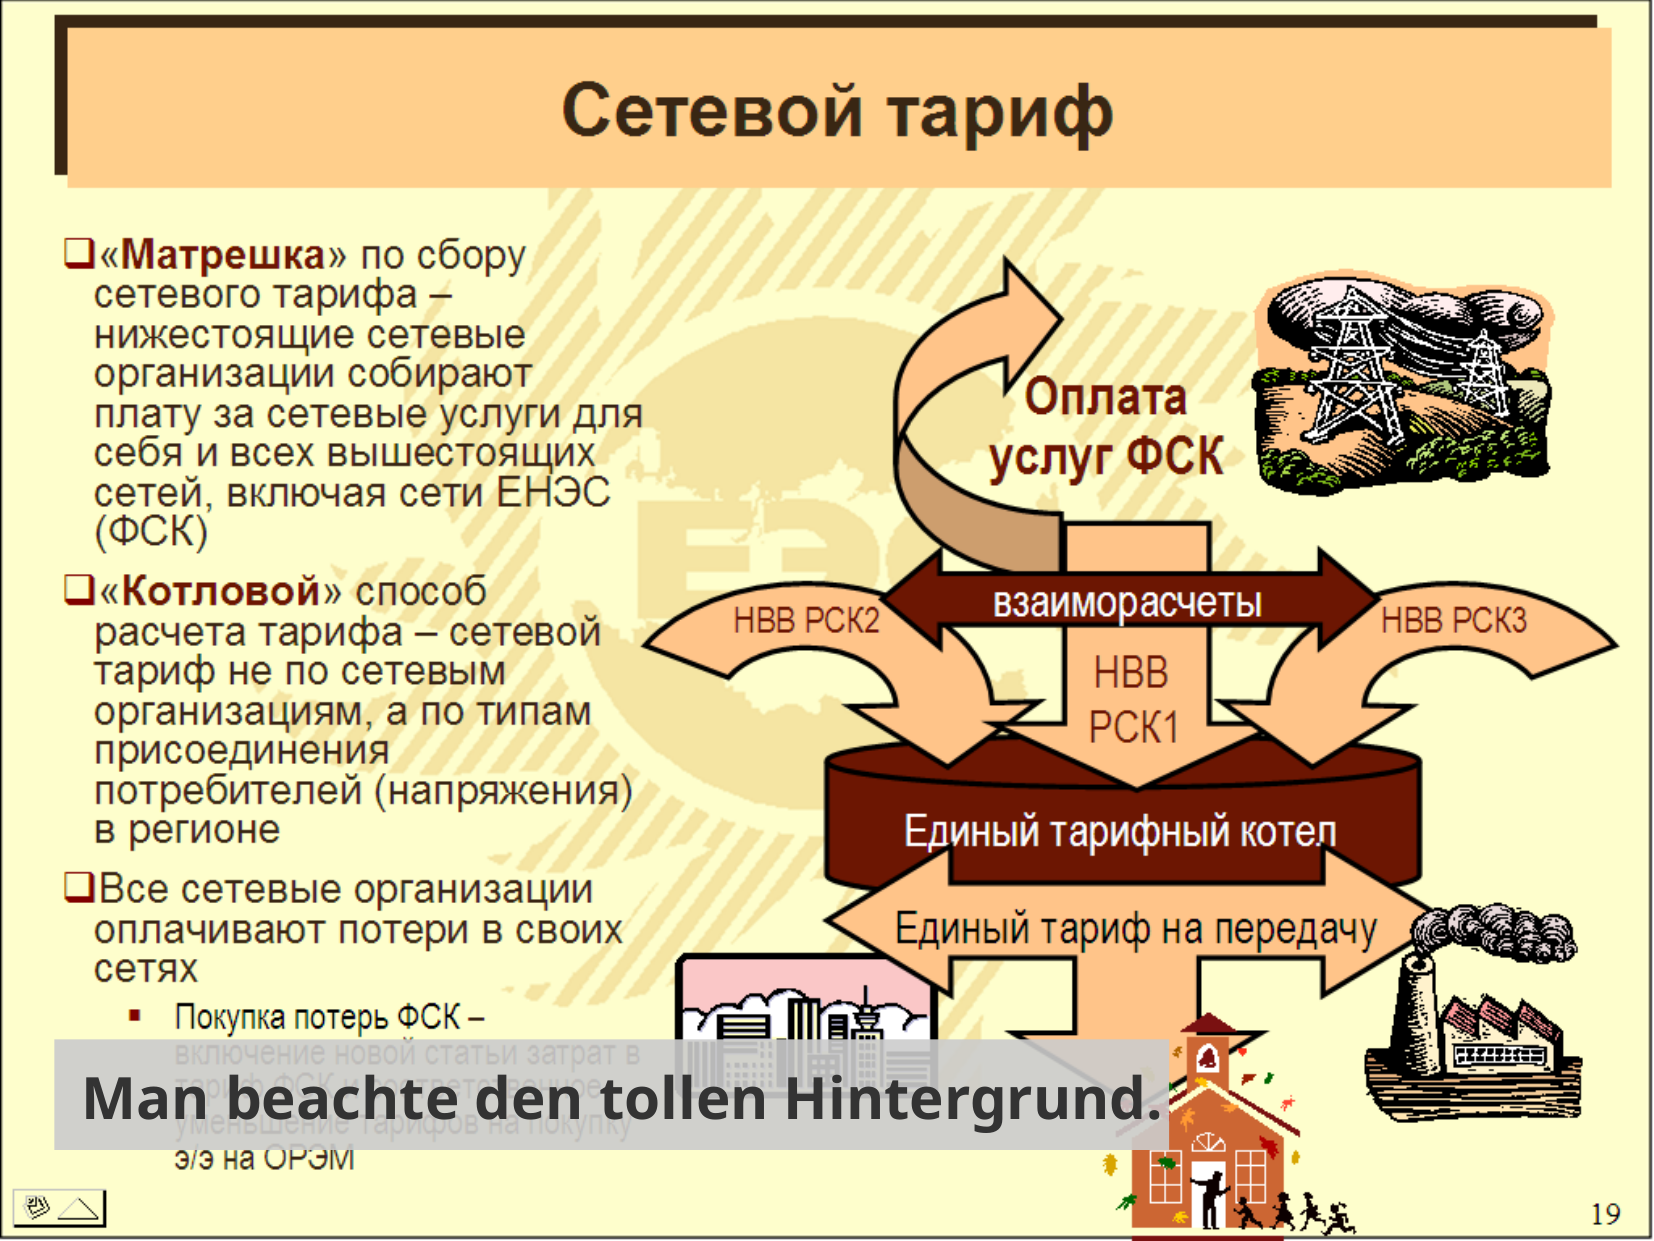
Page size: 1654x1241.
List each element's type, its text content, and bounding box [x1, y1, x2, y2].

text_box Man beachte den tollen Hintergrund. [81, 1057, 1157, 1152]
picture [0, 0, 1654, 1241]
text_box [54, 1039, 1170, 1150]
